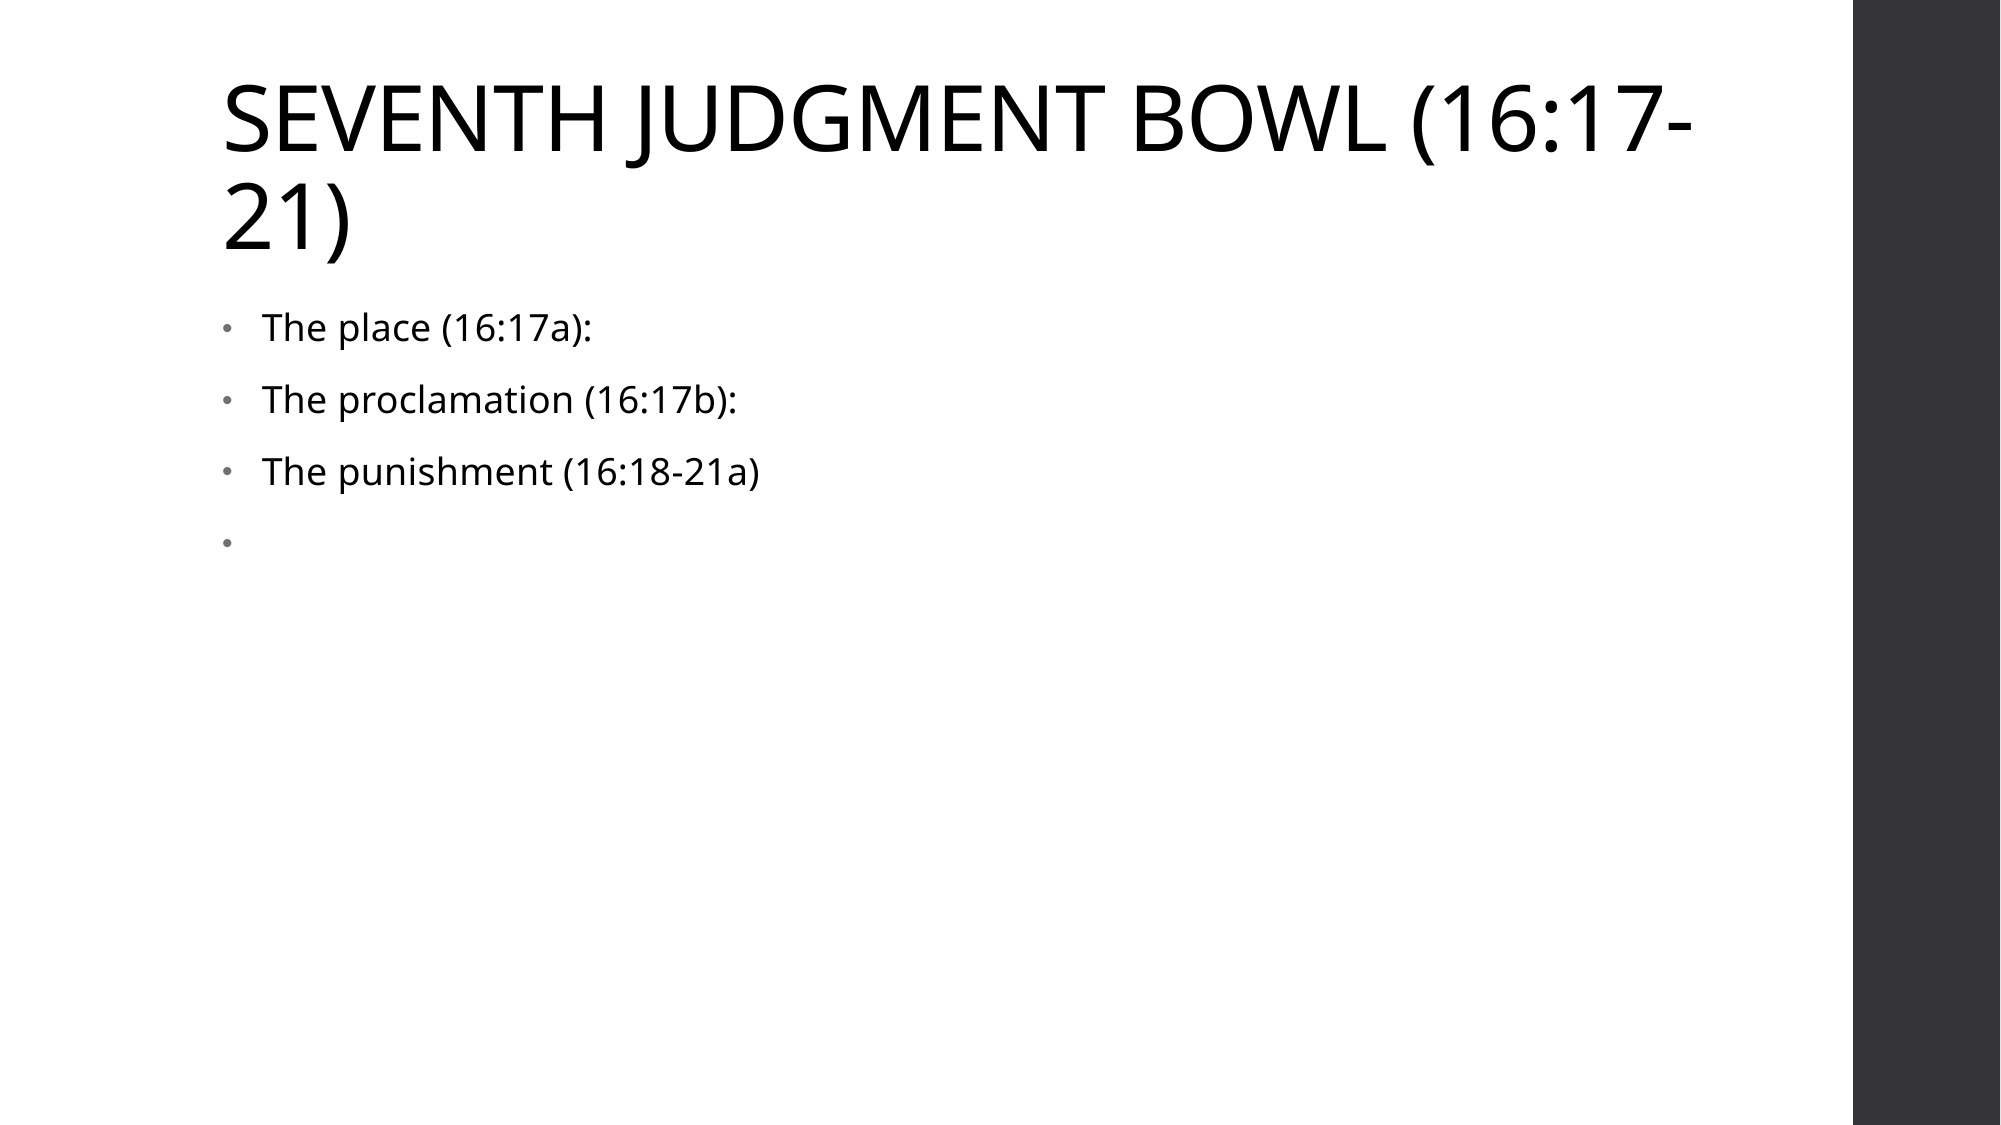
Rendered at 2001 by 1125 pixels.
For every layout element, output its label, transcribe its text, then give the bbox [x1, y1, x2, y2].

list The place (16:17a): The proclamation (16:17b): The punishment (16:18-21a) [206, 299, 1617, 1014]
title SEVENTH JUDGMENT BOWL (16:17-21) [206, 60, 1797, 278]
